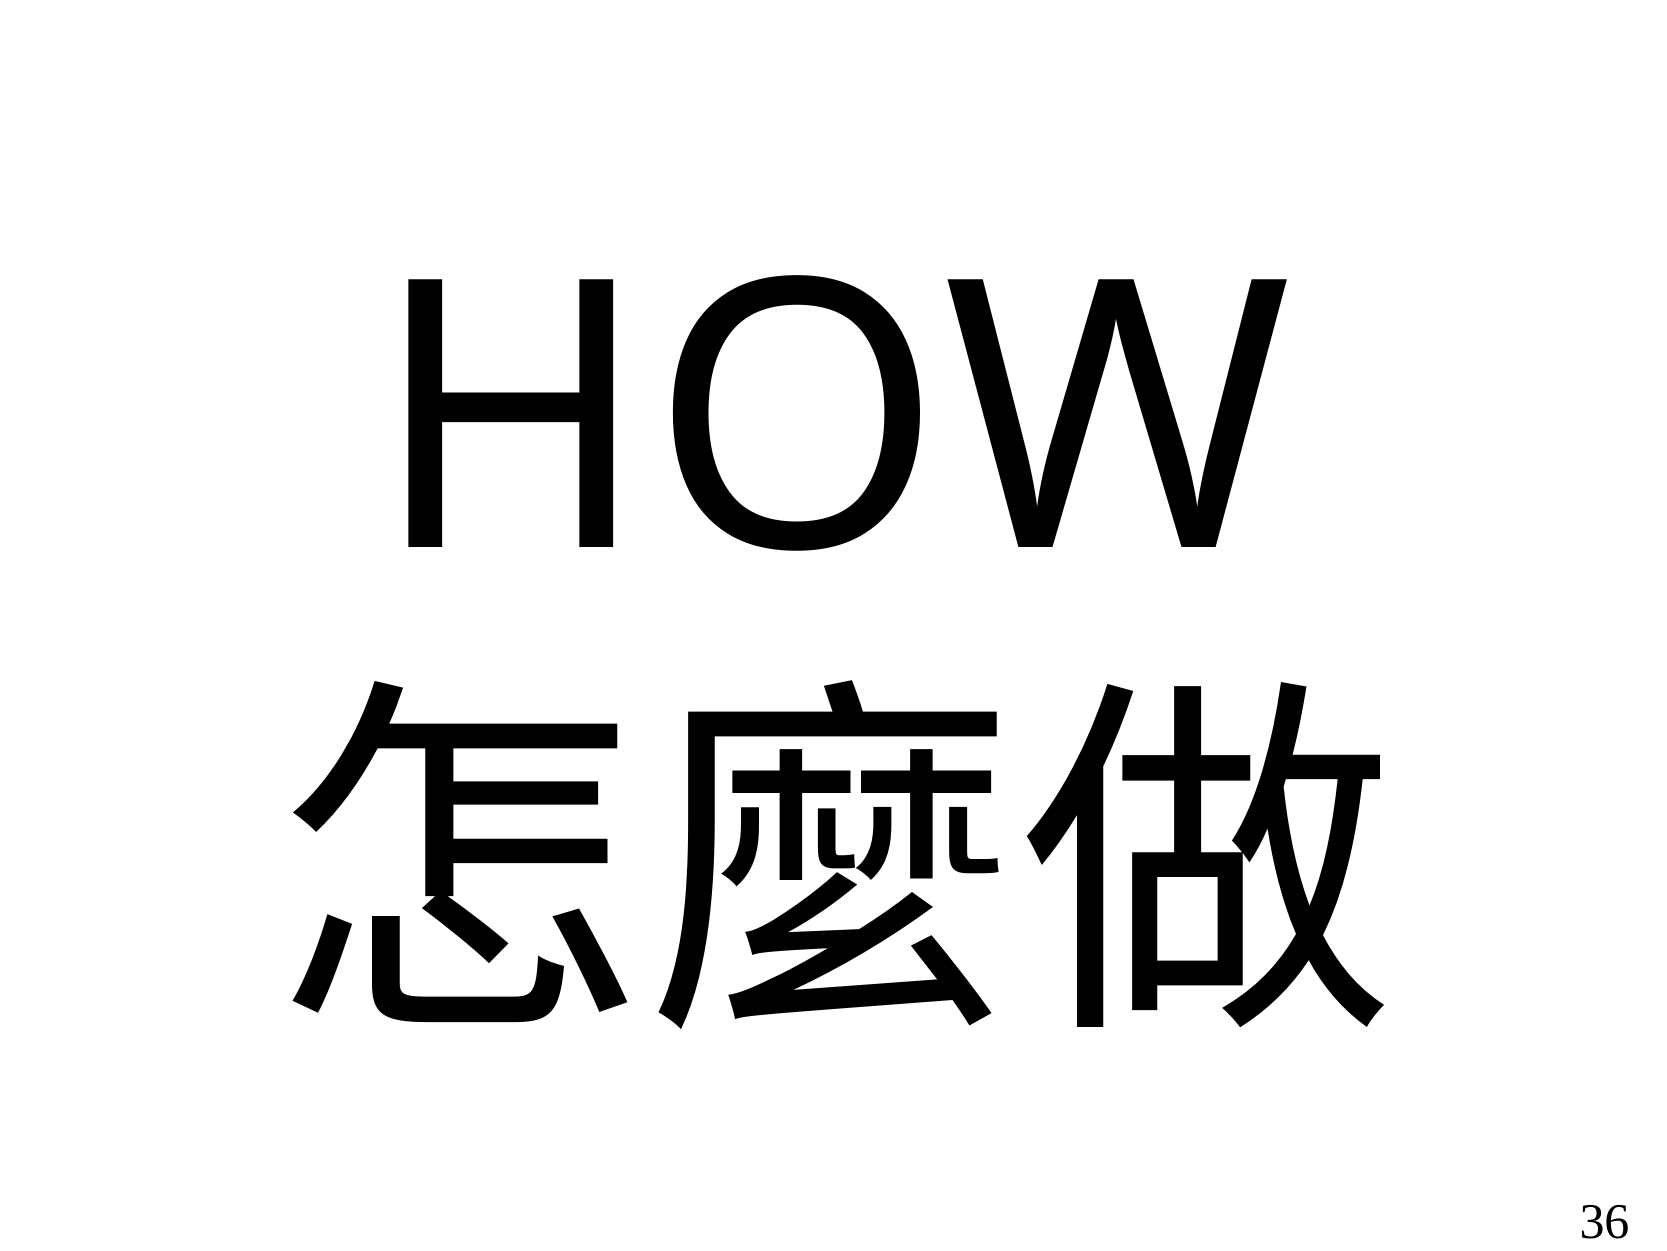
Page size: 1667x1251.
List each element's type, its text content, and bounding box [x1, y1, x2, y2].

text_box HOW 怎麼做 [124, 165, 1542, 1081]
